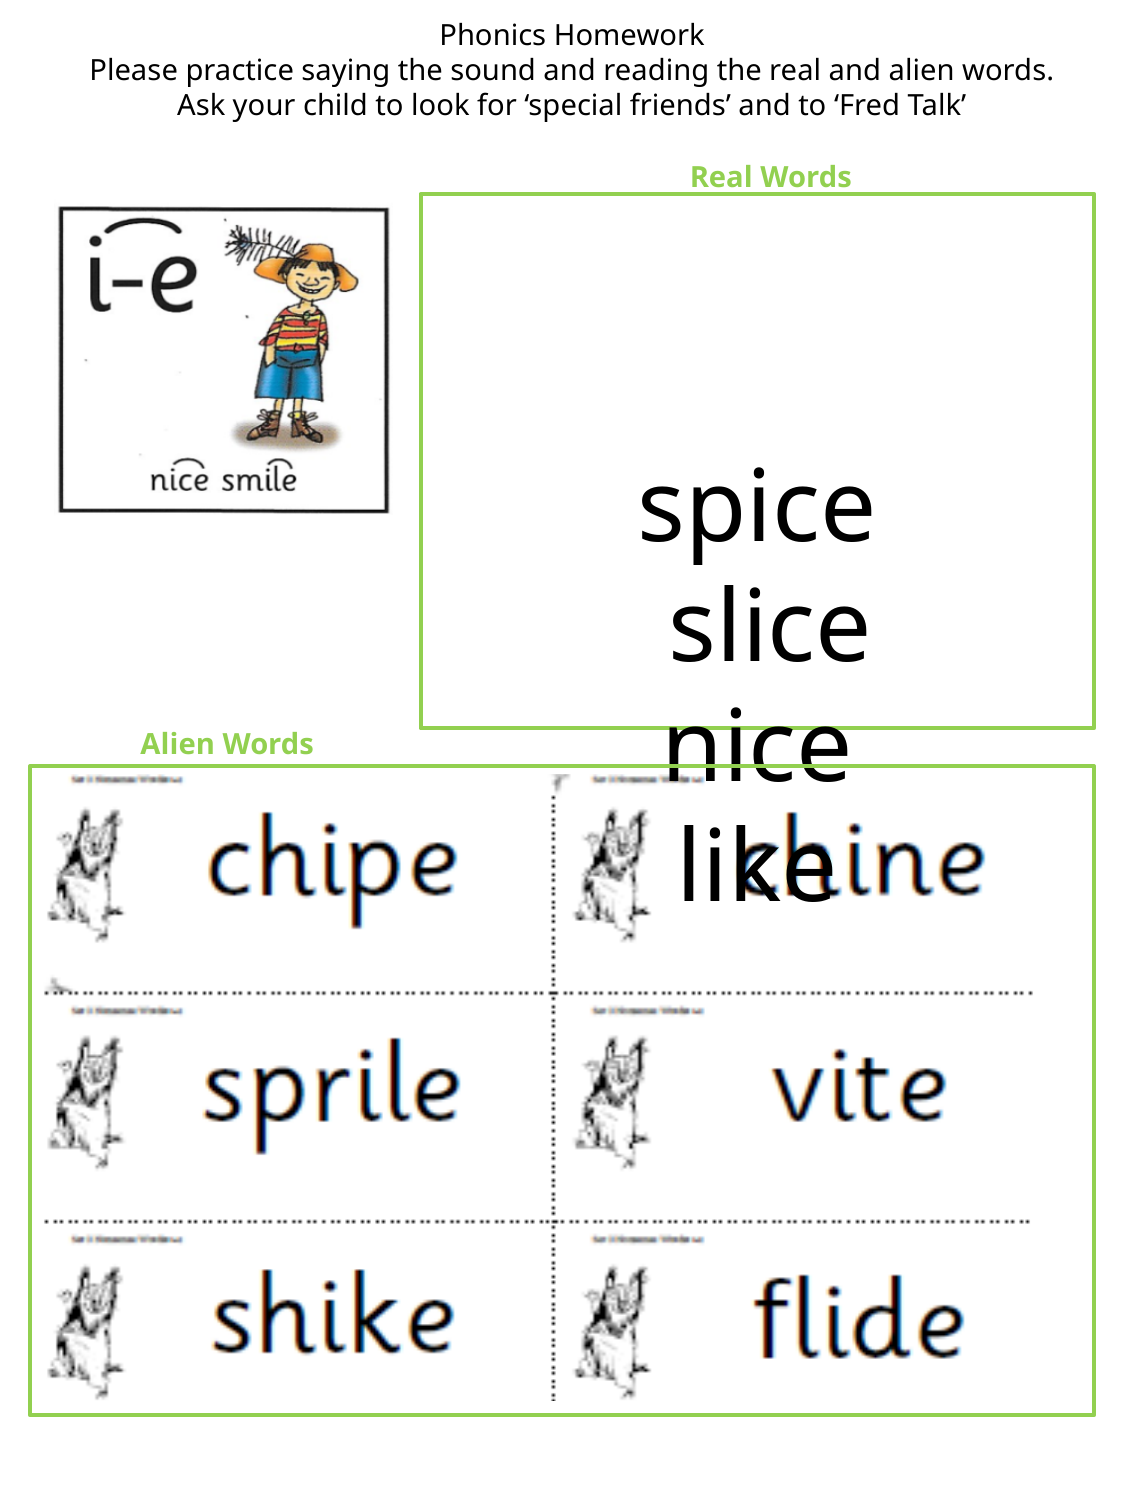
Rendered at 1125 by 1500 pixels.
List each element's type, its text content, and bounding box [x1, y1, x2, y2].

text_box Alien Words [125, 717, 368, 804]
text_box Phonics Homework Please practice saying the sound and reading the real and alien words. Ask your child to look for ‘special friends’ and to ‘Fred Talk’ [54, 8, 1090, 129]
text_box Real Words [674, 150, 917, 237]
text_box spice slice nice like [421, 194, 1094, 728]
picture [40, 774, 1036, 1401]
picture [54, 199, 393, 516]
